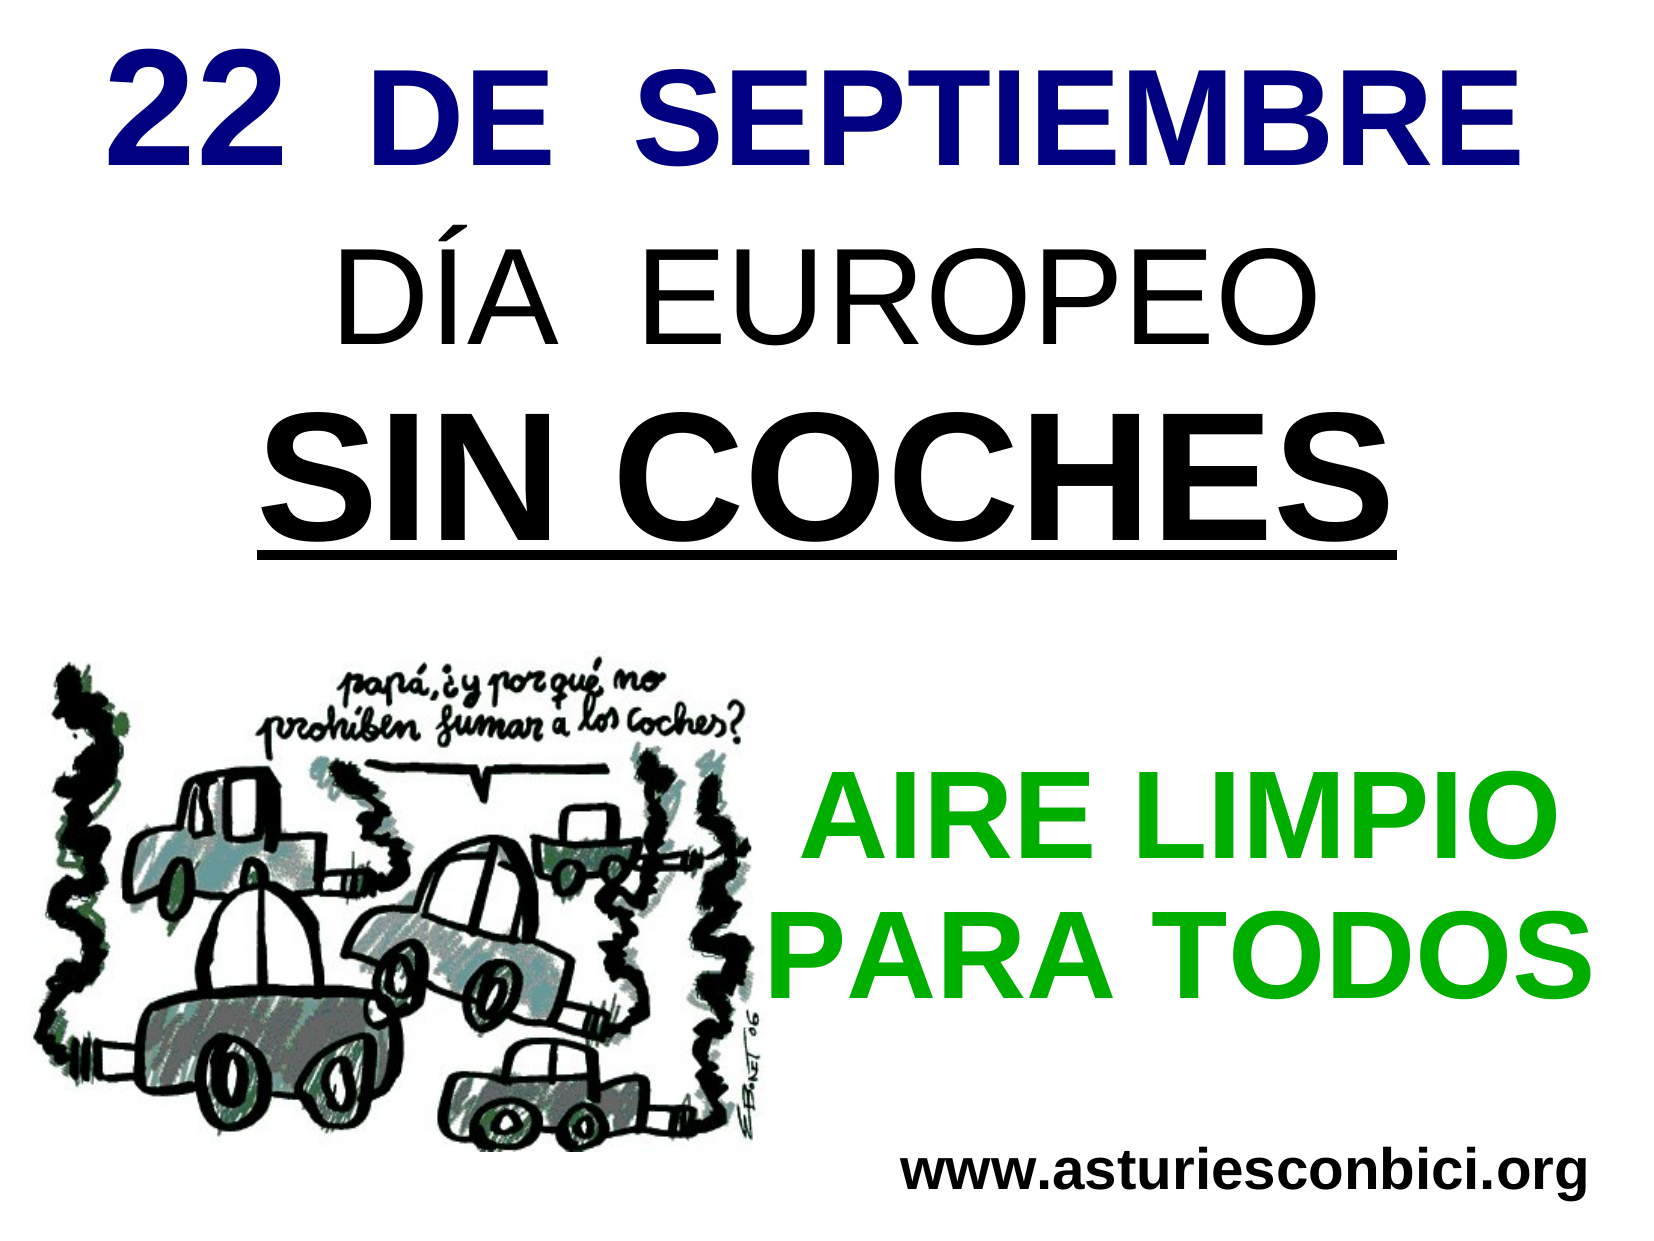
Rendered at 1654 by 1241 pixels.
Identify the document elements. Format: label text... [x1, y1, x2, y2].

text_box www.asturiesconbici.org [885, 1129, 1625, 1220]
text_box DÍA EUROPEO SIN COCHES [147, 213, 1506, 635]
text_box [1003, 236, 1034, 312]
text_box AIRE LIMPIO PARA TODOS [768, 738, 1654, 1075]
text_box 22 DE SEPTIEMBRE [88, 6, 1595, 237]
picture [29, 649, 768, 1152]
